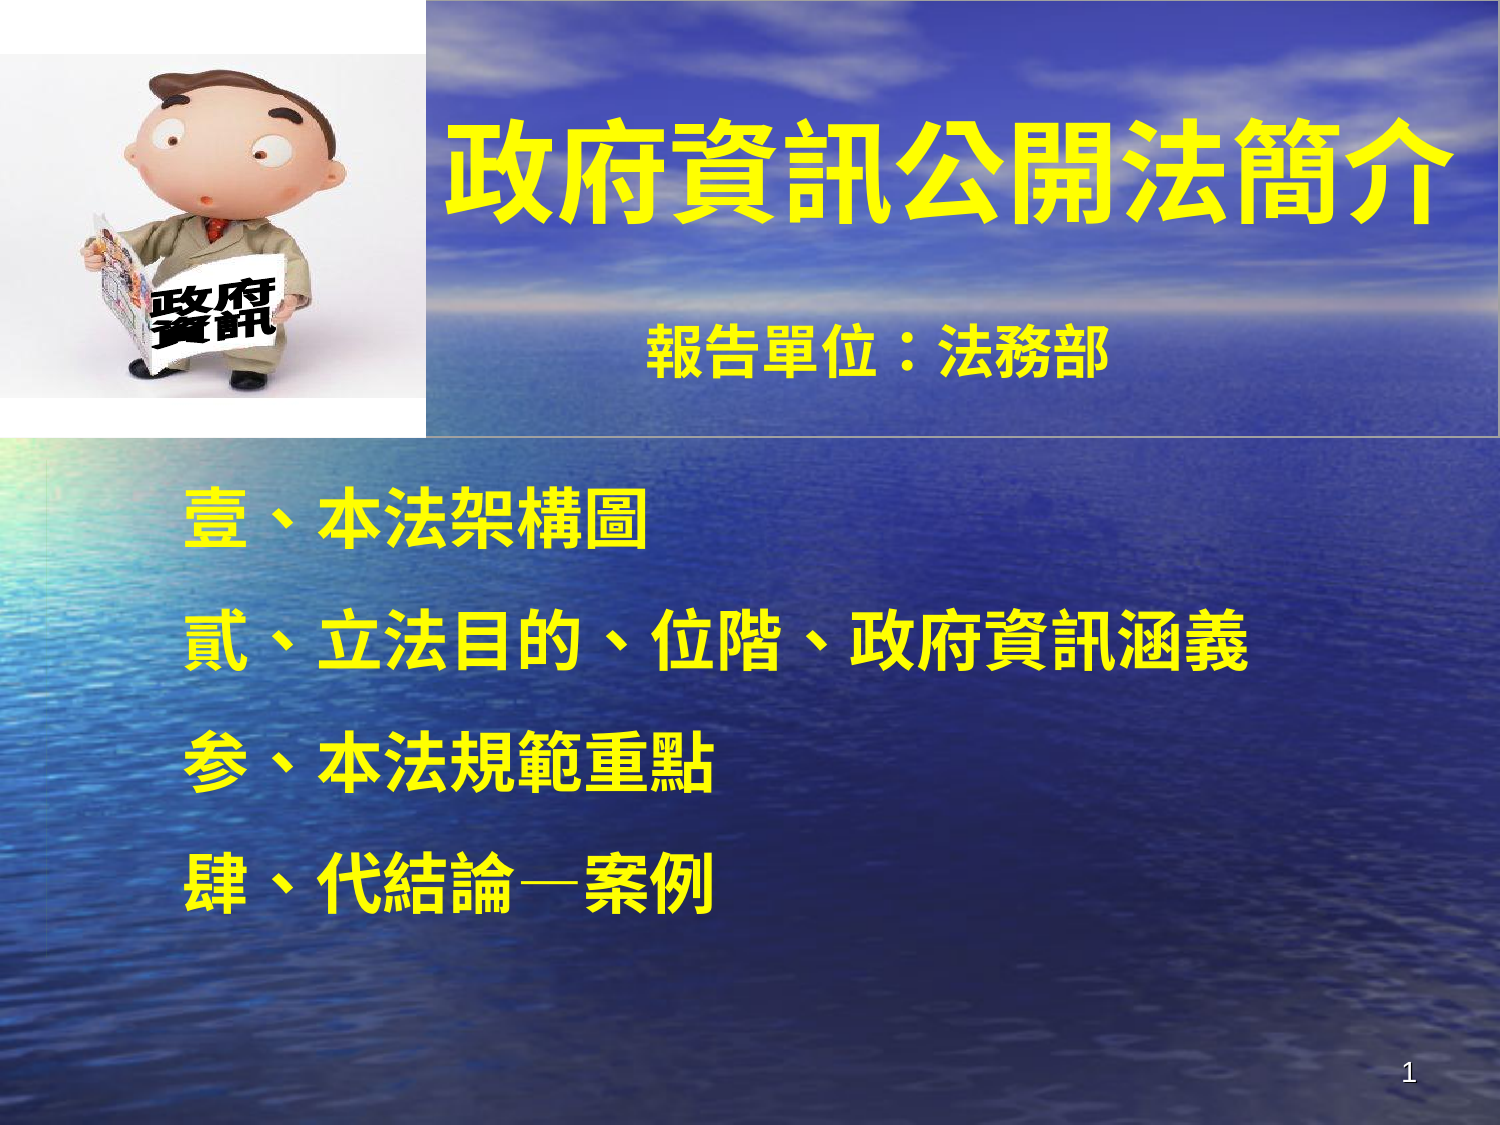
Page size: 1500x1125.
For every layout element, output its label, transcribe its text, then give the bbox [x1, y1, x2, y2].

picture [0, 0, 1500, 1125]
text_box 報告單位：法務部 [637, 299, 1500, 400]
text_box 政府 資訊 [151, 316, 210, 349]
text_box <編號> [1074, 1024, 1426, 1103]
text_box 壹、本法架構圖 貳、立法目的、位階、政府資訊涵義 参、本法規範重點 肆、代結論—案例 [174, 462, 1463, 937]
text_box 政府 資訊 [214, 278, 275, 311]
text_box 政府 資訊 [150, 286, 212, 318]
text_box 政府資訊公開法簡介 [425, 87, 1476, 253]
text_box 政府 資訊 [215, 307, 276, 341]
